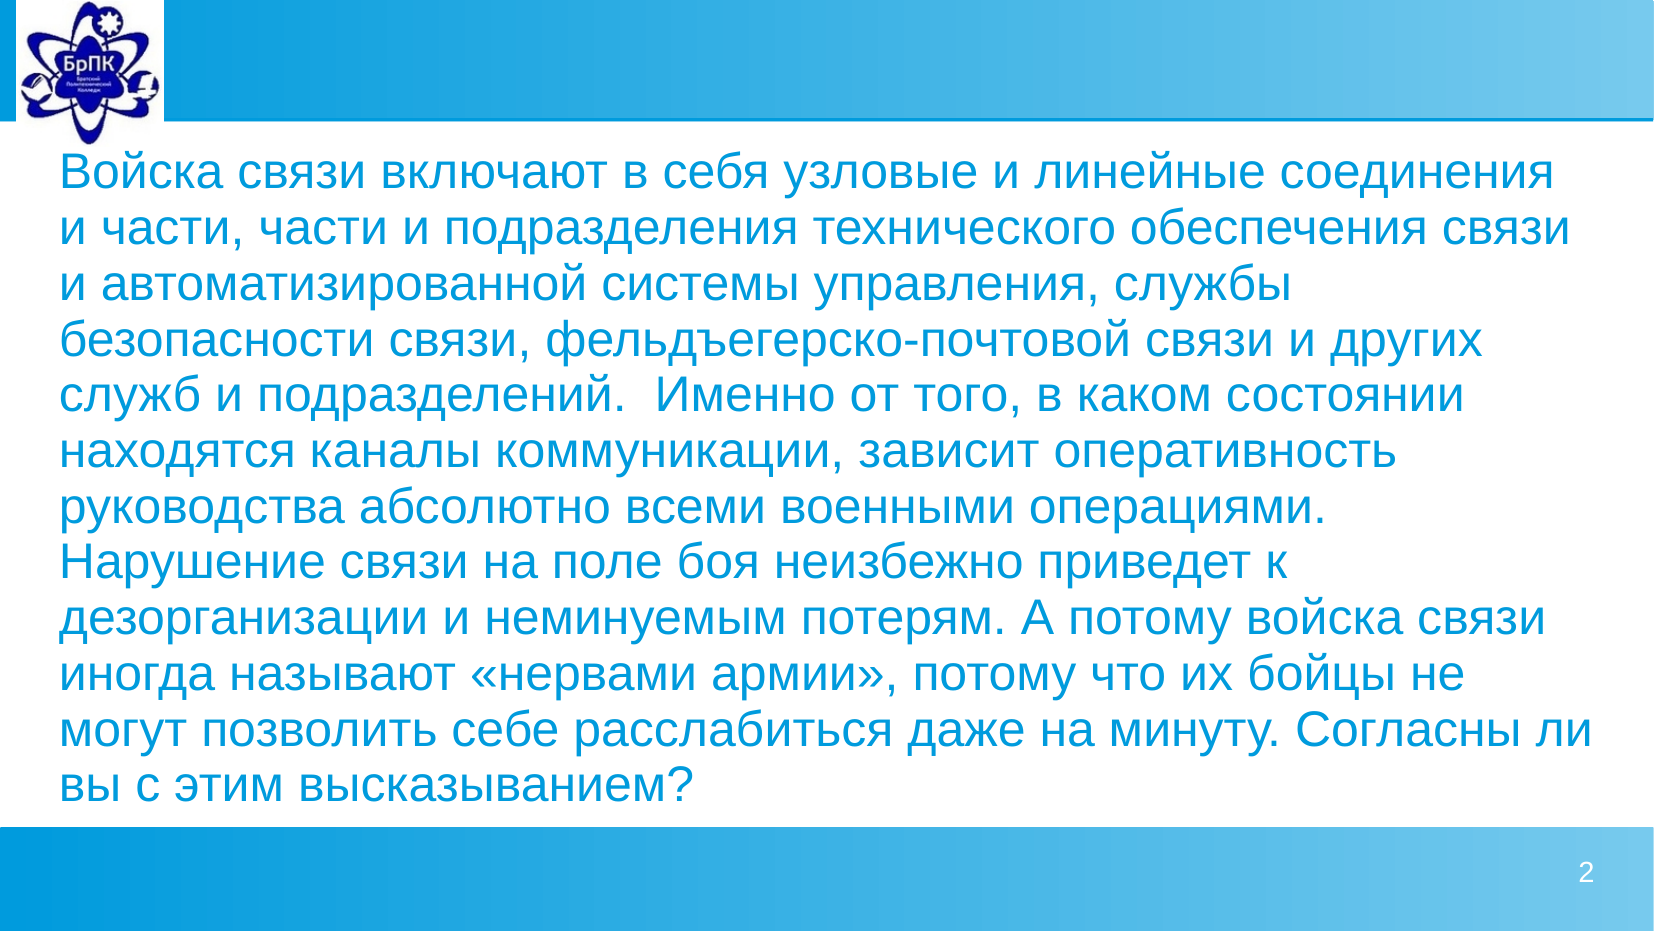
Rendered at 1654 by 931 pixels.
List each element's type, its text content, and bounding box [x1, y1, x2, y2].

list Войска связи включают в себя узловые и линейные соединения и части, части и подразделения технического обеспечения связи и автоматизированной системы управления, службы безопасности связи, фельдъегерско-почтовой связи и других служб и подразделений. Именно от того, в каком состоянии находятся каналы коммуникации, зависит оперативность руководства абсолютно всеми военными операциями. Нарушение связи на поле боя неизбежно приведет к дезорганизации и неминуемым потерям. А потому войска связи иногда называют «нервами армии», потому что их бойцы не могут позволить себе расслабиться даже на минуту. Согласны ли вы с этим высказыванием? [59, 143, 1595, 735]
picture [16, 0, 164, 147]
